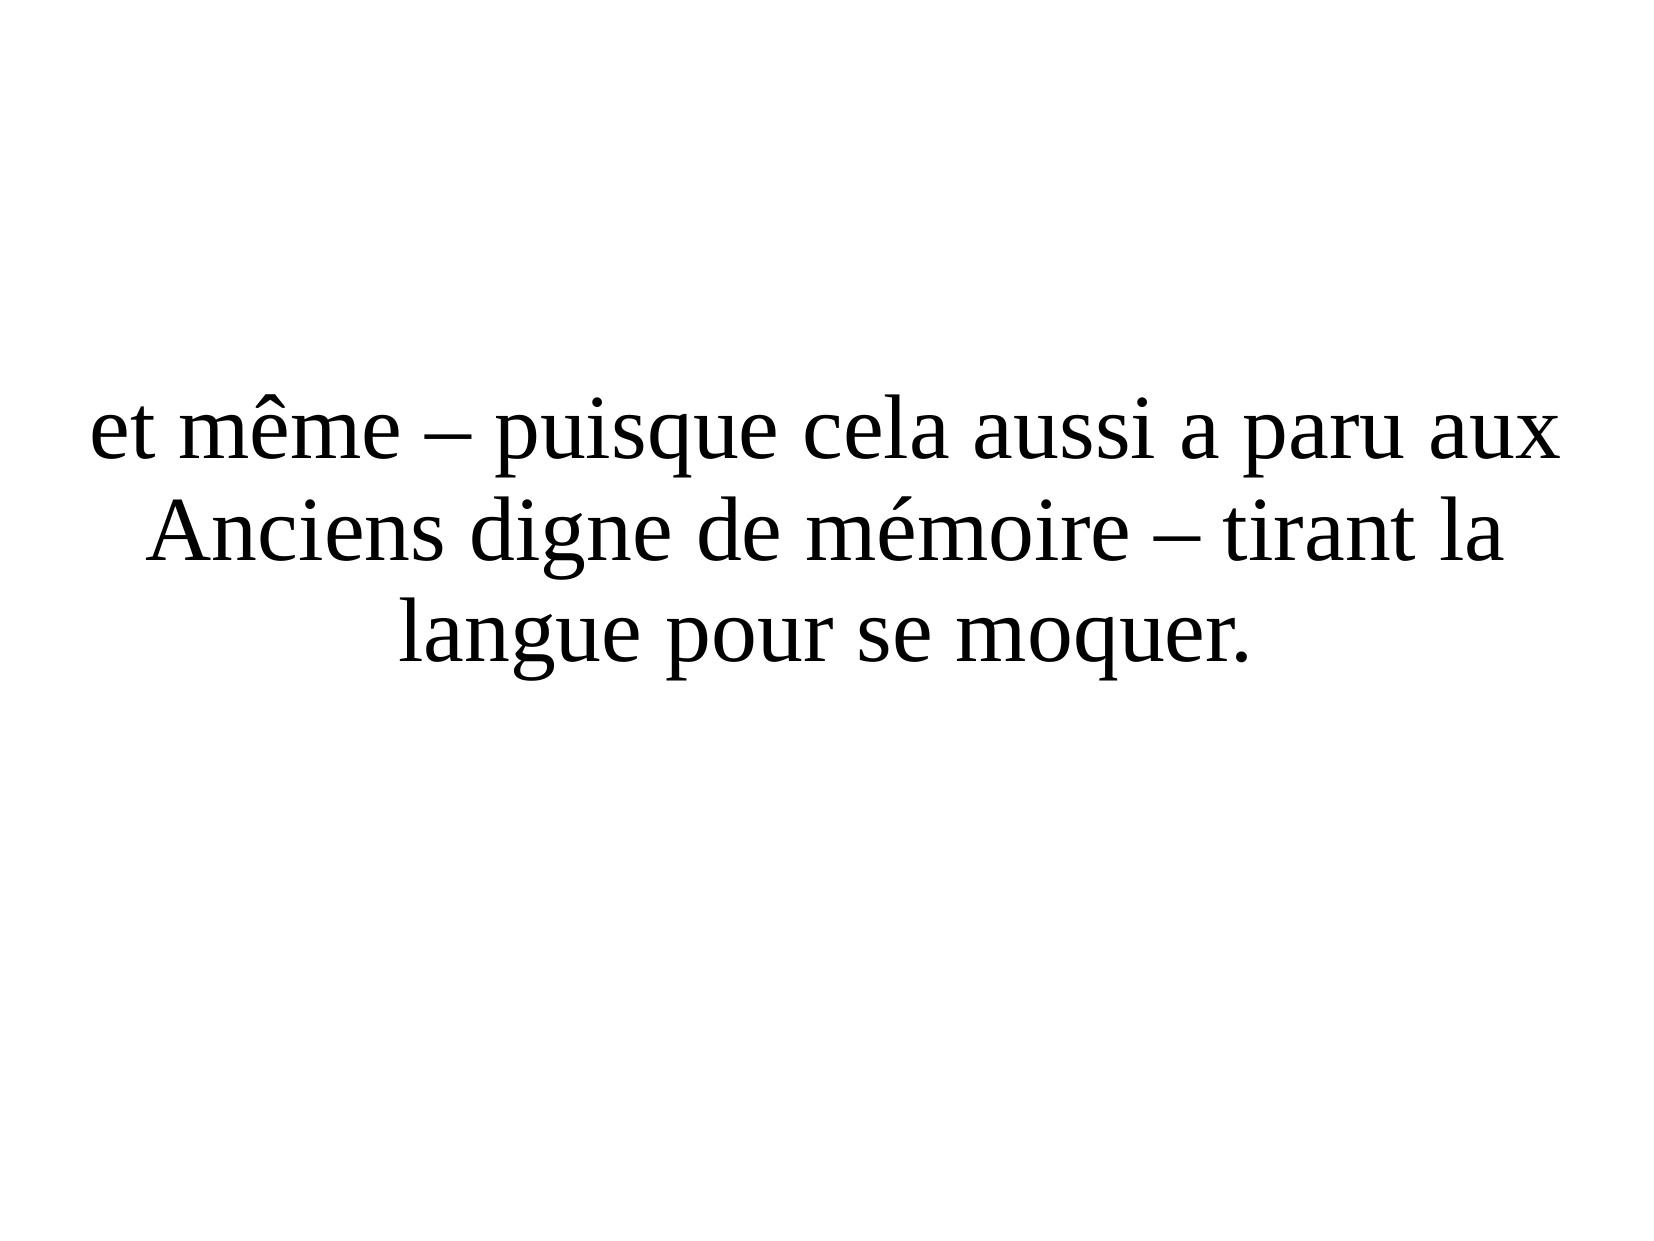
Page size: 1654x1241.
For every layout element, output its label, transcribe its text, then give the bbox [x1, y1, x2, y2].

subtitle et même – puisque cela aussi a paru aux Anciens digne de mémoire – tirant la langue pour se moquer. [82, 49, 1571, 1010]
